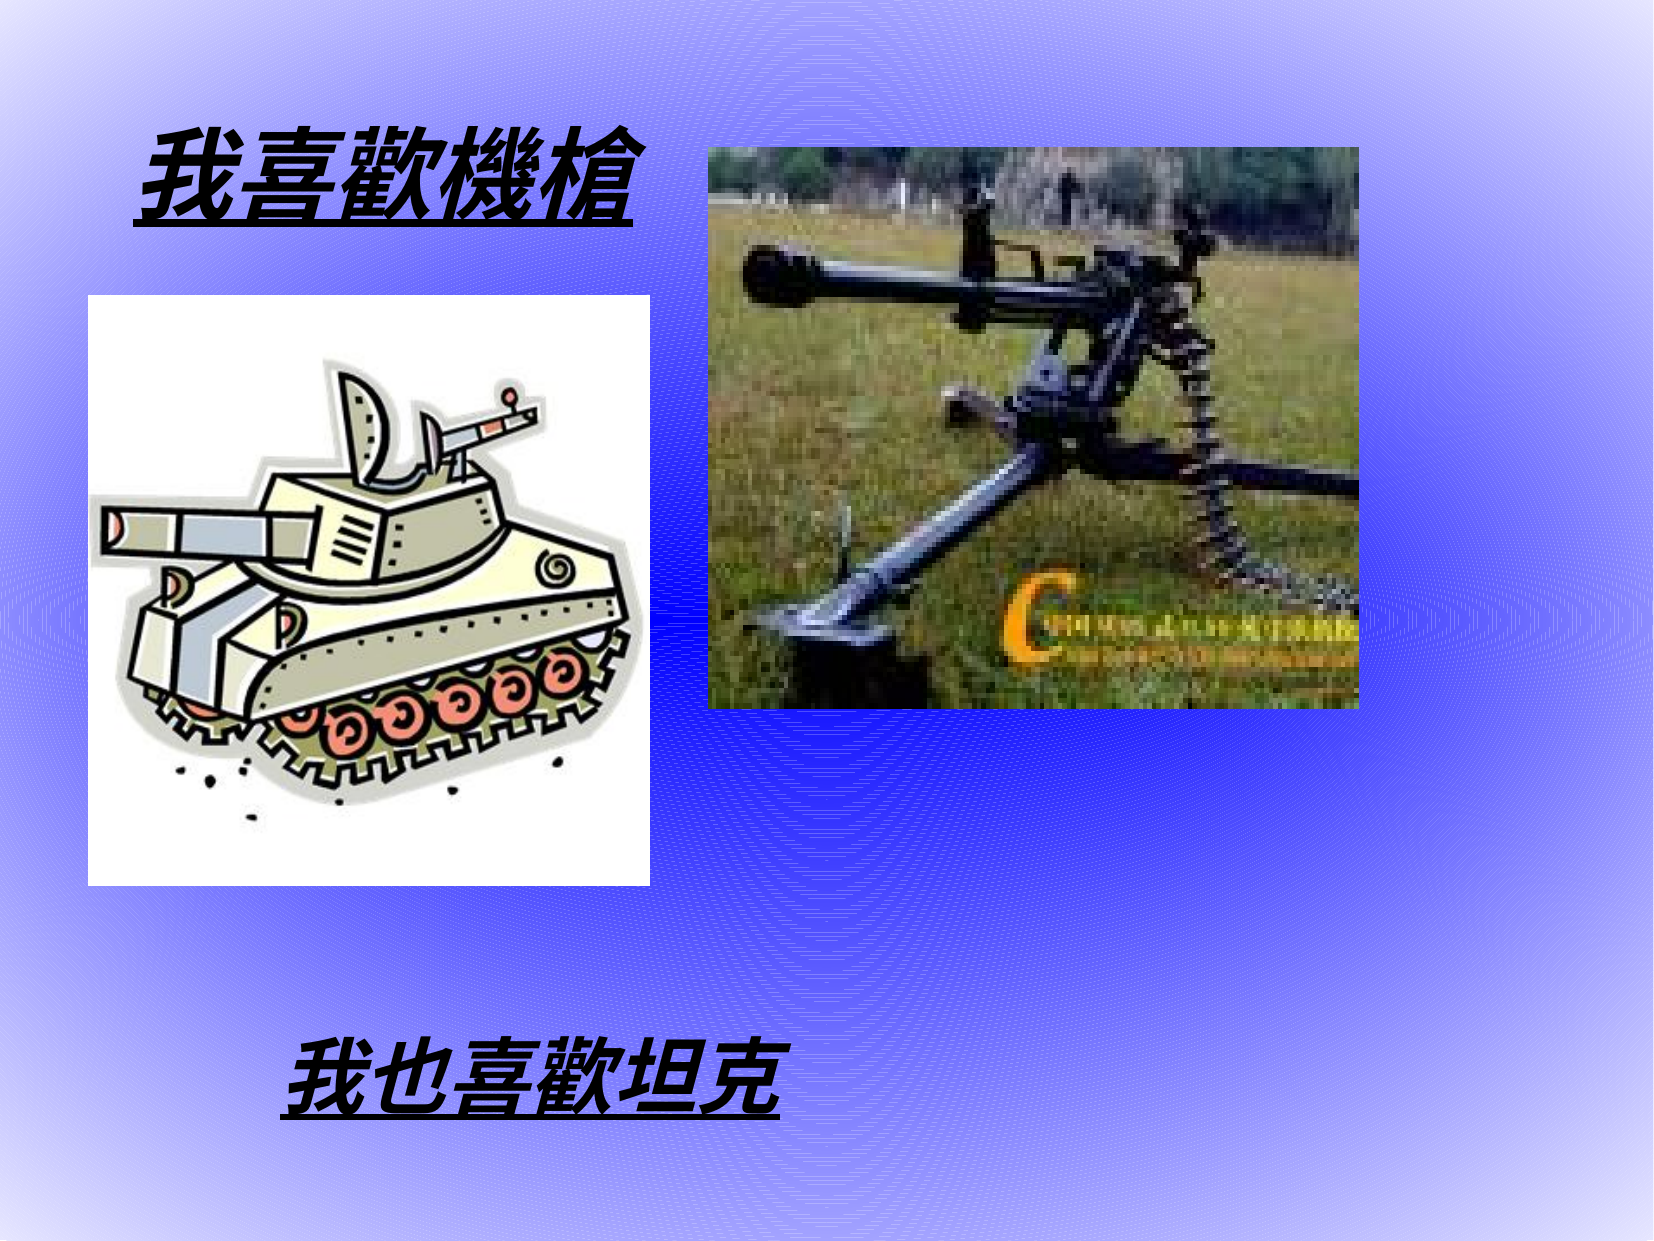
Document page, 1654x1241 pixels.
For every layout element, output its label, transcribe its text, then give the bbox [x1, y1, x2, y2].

text_box 我喜歡機槍 [118, 88, 1093, 224]
text_box 我也喜歡坦克 [265, 1003, 1004, 1112]
picture [88, 295, 650, 886]
picture [708, 147, 1359, 709]
